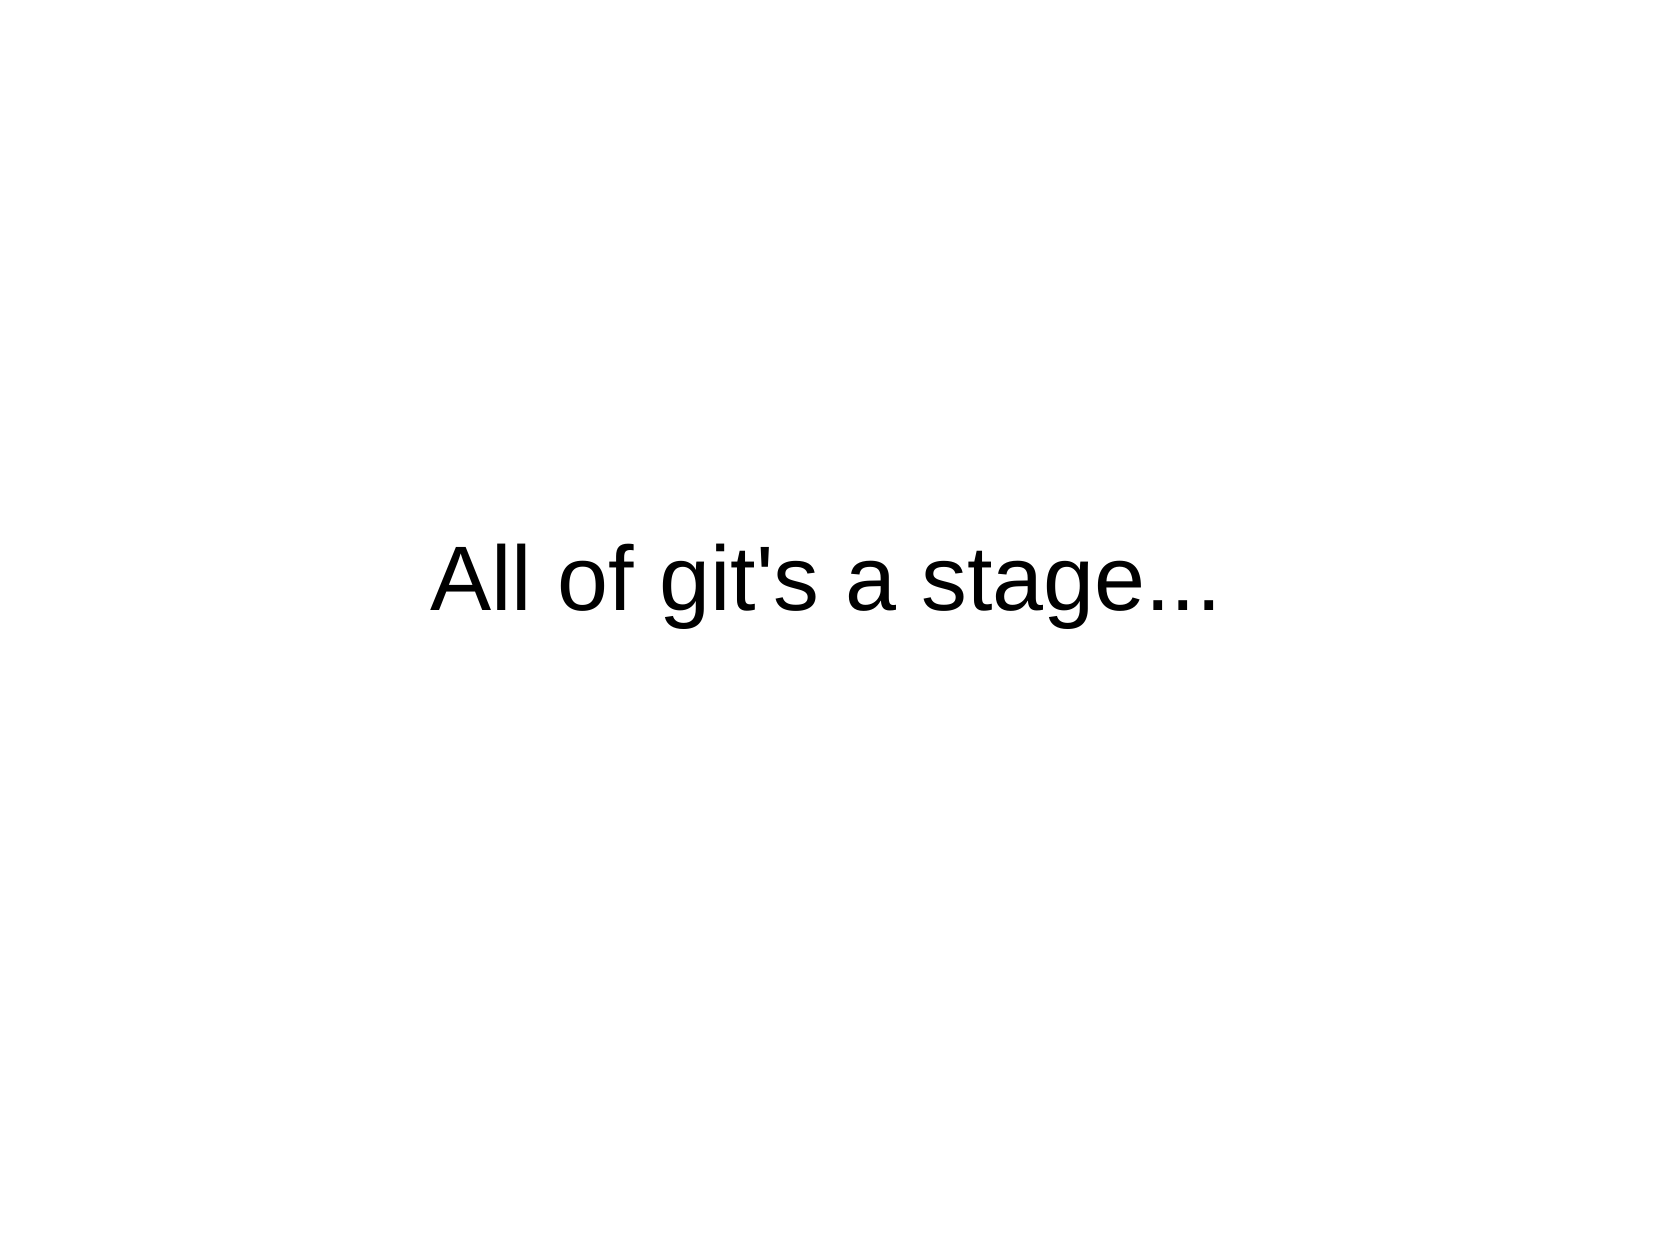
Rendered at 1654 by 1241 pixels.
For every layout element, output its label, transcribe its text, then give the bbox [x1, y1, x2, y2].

subtitle All of git's a stage... [82, 49, 1571, 1109]
